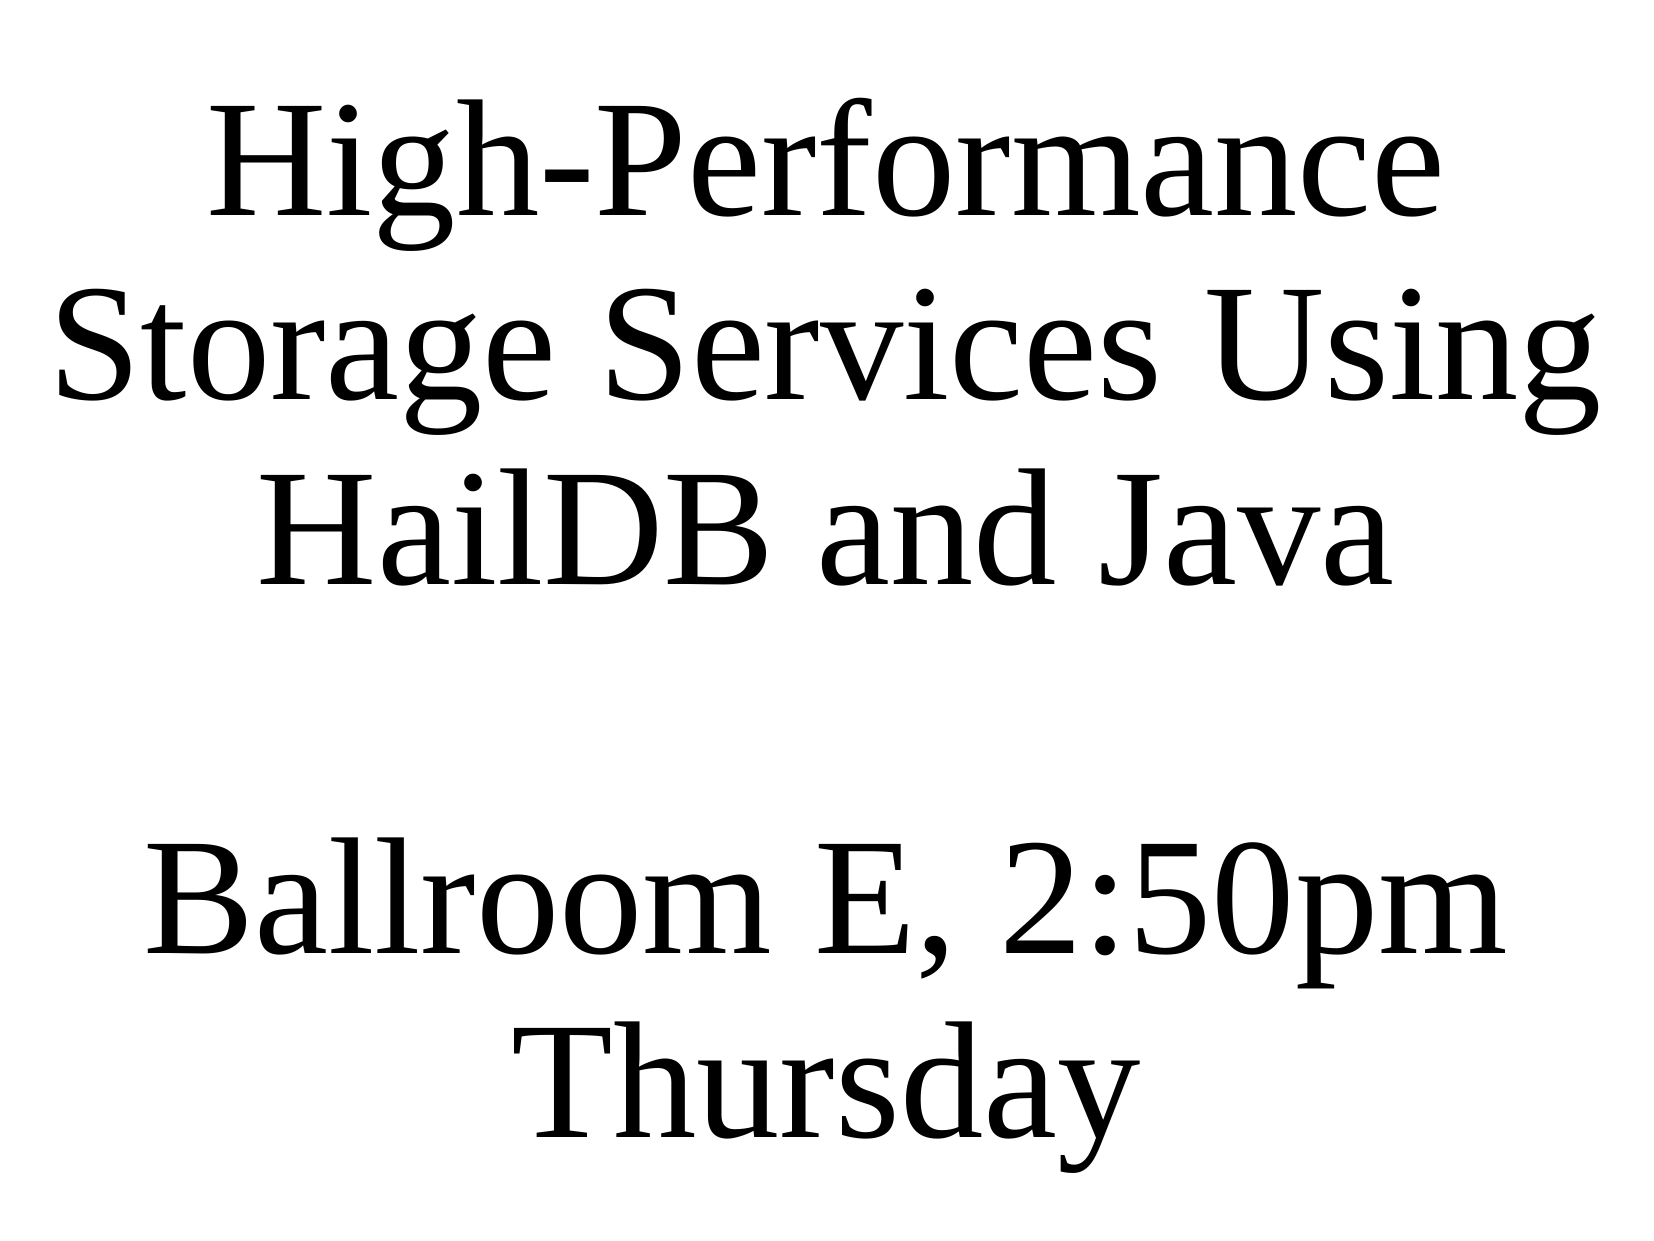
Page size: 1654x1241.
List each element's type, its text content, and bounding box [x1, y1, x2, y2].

title High-Performance Storage Services Using HailDB and Java Ballroom E, 2:50pm Thursday [0, 66, 1654, 1174]
